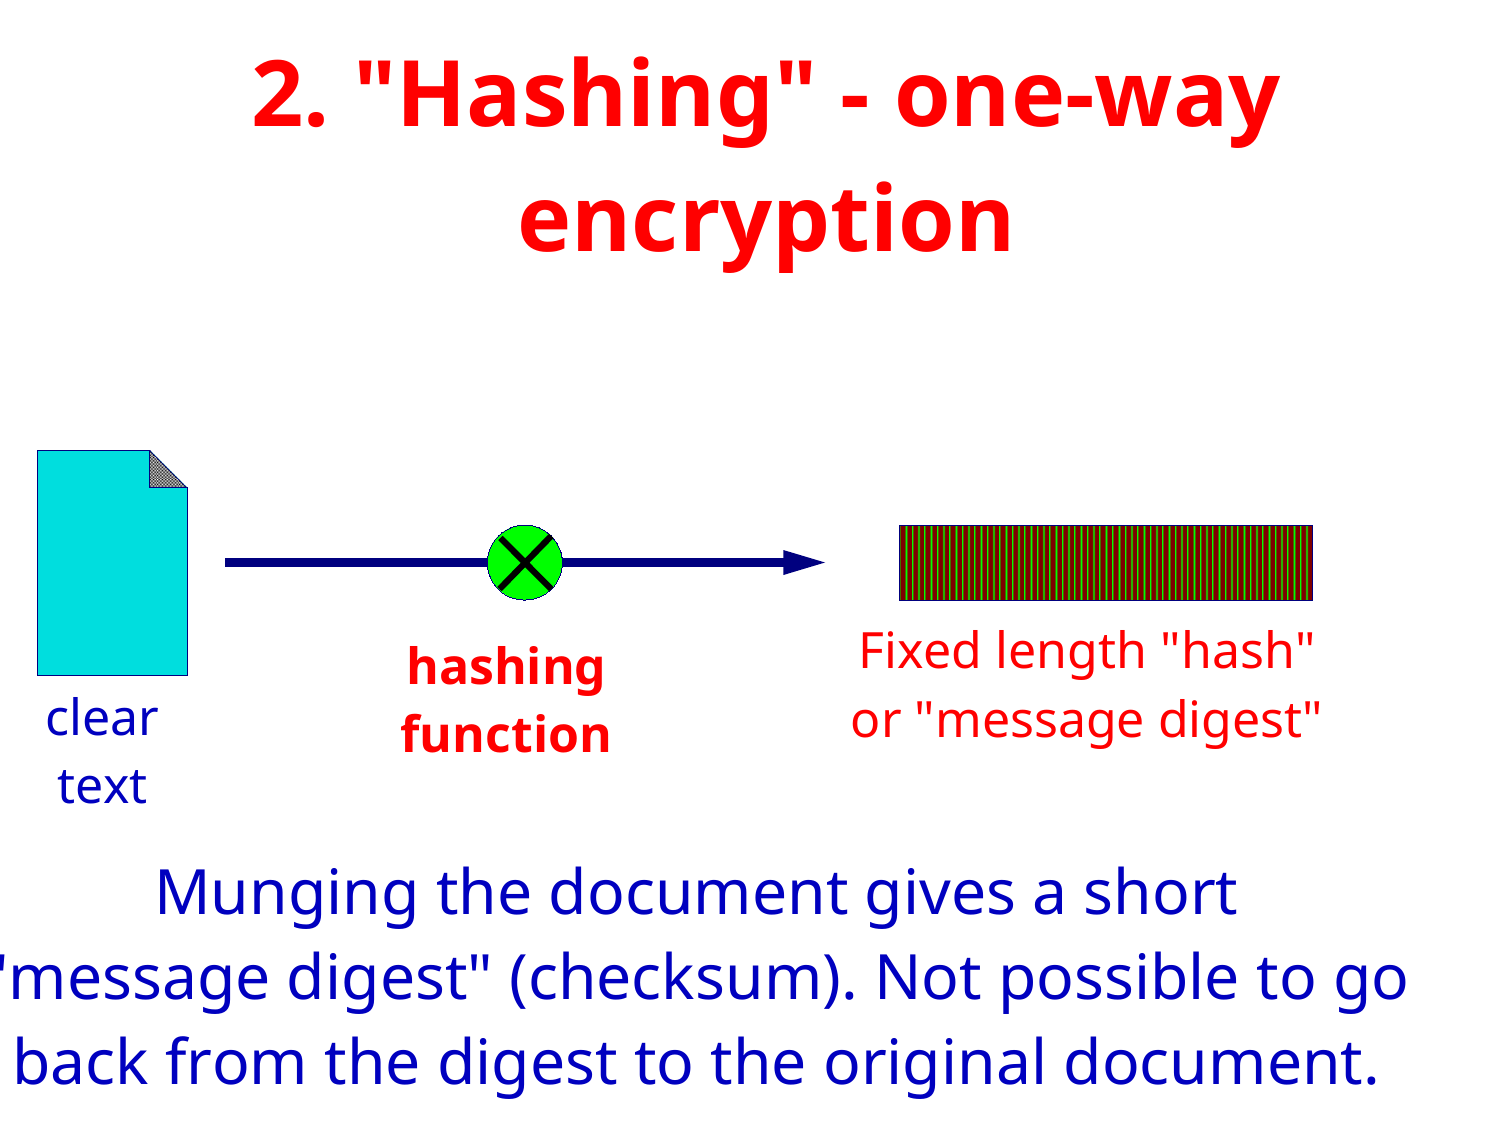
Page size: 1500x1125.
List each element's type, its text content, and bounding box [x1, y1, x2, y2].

text_box clear text [45, 681, 160, 819]
text_box Munging the document gives a short "message digest" (checksum). Not possible to go back from the digest to the original document. [0, 848, 1412, 1104]
text_box [37, 450, 188, 676]
text_box Fixed length "hash" or "message digest" [850, 615, 1324, 752]
text_box [531, 539, 563, 587]
title 2. "Hashing" - one-way encryption [246, 28, 1288, 254]
text_box hashing function [400, 630, 613, 768]
text_box [487, 525, 548, 601]
text_box [899, 525, 1313, 601]
